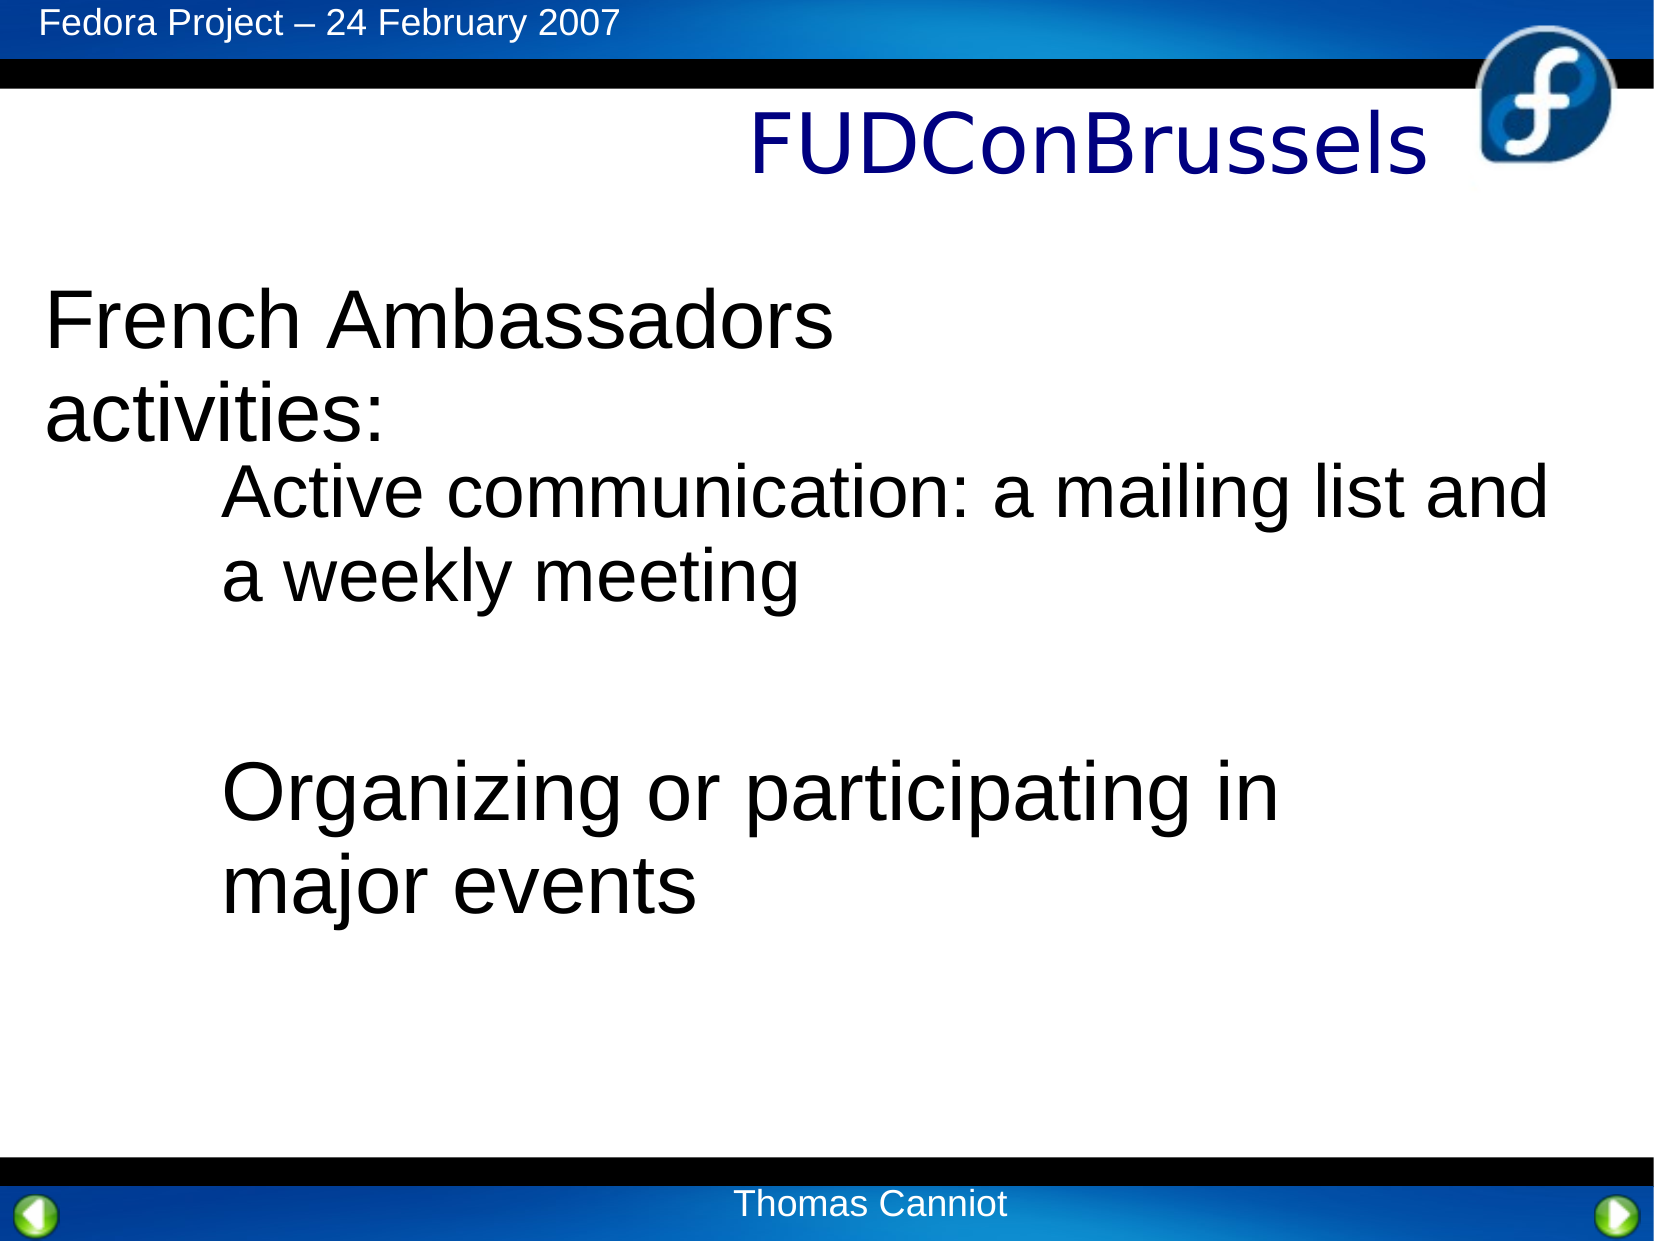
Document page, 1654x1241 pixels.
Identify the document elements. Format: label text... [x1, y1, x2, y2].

text_box Organizing or participating in major events [206, 738, 1506, 1000]
picture [932, 1198, 941, 1213]
picture [0, 0, 1654, 266]
picture [953, 1198, 962, 1213]
text_box Active communication: a mailing list and a weekly meeting [206, 441, 1595, 680]
picture [0, 1186, 1654, 1241]
picture [910, 1206, 920, 1213]
text_box French Ambassadors activities: [29, 265, 1211, 405]
picture [981, 1198, 992, 1214]
